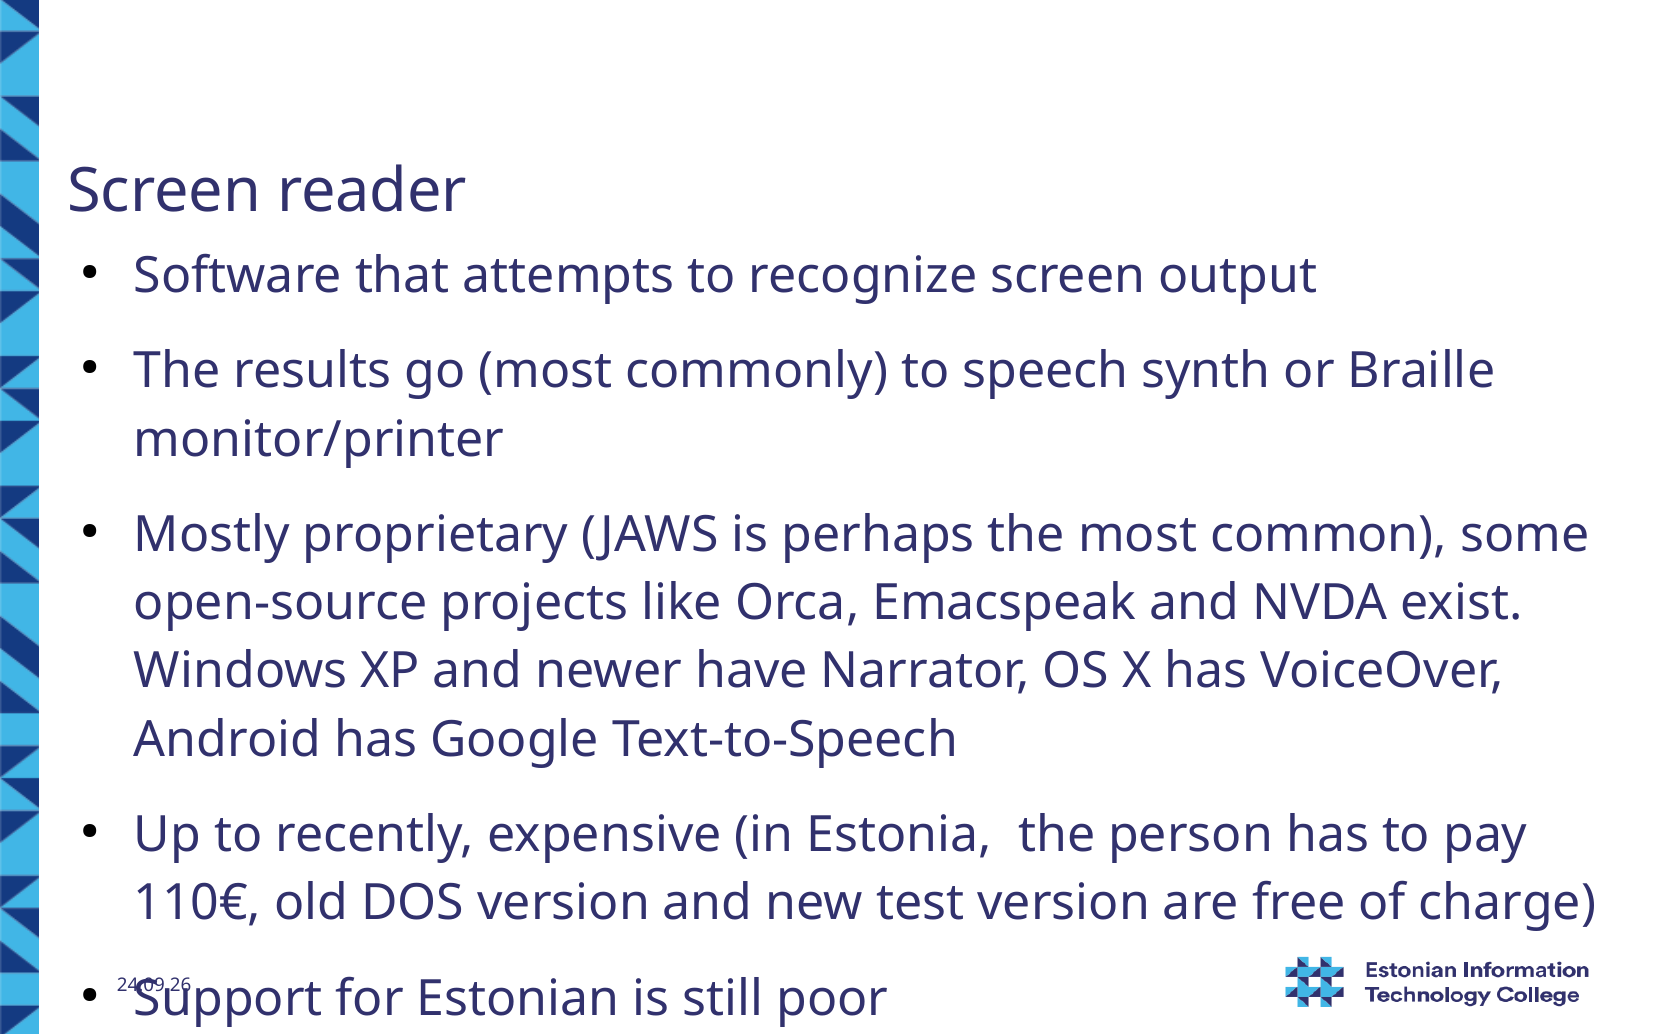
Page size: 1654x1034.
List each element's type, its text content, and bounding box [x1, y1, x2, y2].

list Software that attempts to recognize screen output The results go (most commonly) to speech synth or Braille monitor/printer Mostly proprietary (JAWS is perhaps the most common), some open-source projects like Orca, Emacspeak and NVDA exist. Windows XP and newer have Narrator, OS X has VoiceOver, Android has Google Text-to-Speech Up to recently, expensive (in Estonia, the person has to pay 110€, old DOS version and new test version are free of charge) Support for Estonian is still poor [63, 238, 1635, 1034]
title Screen reader [67, 101, 1204, 238]
